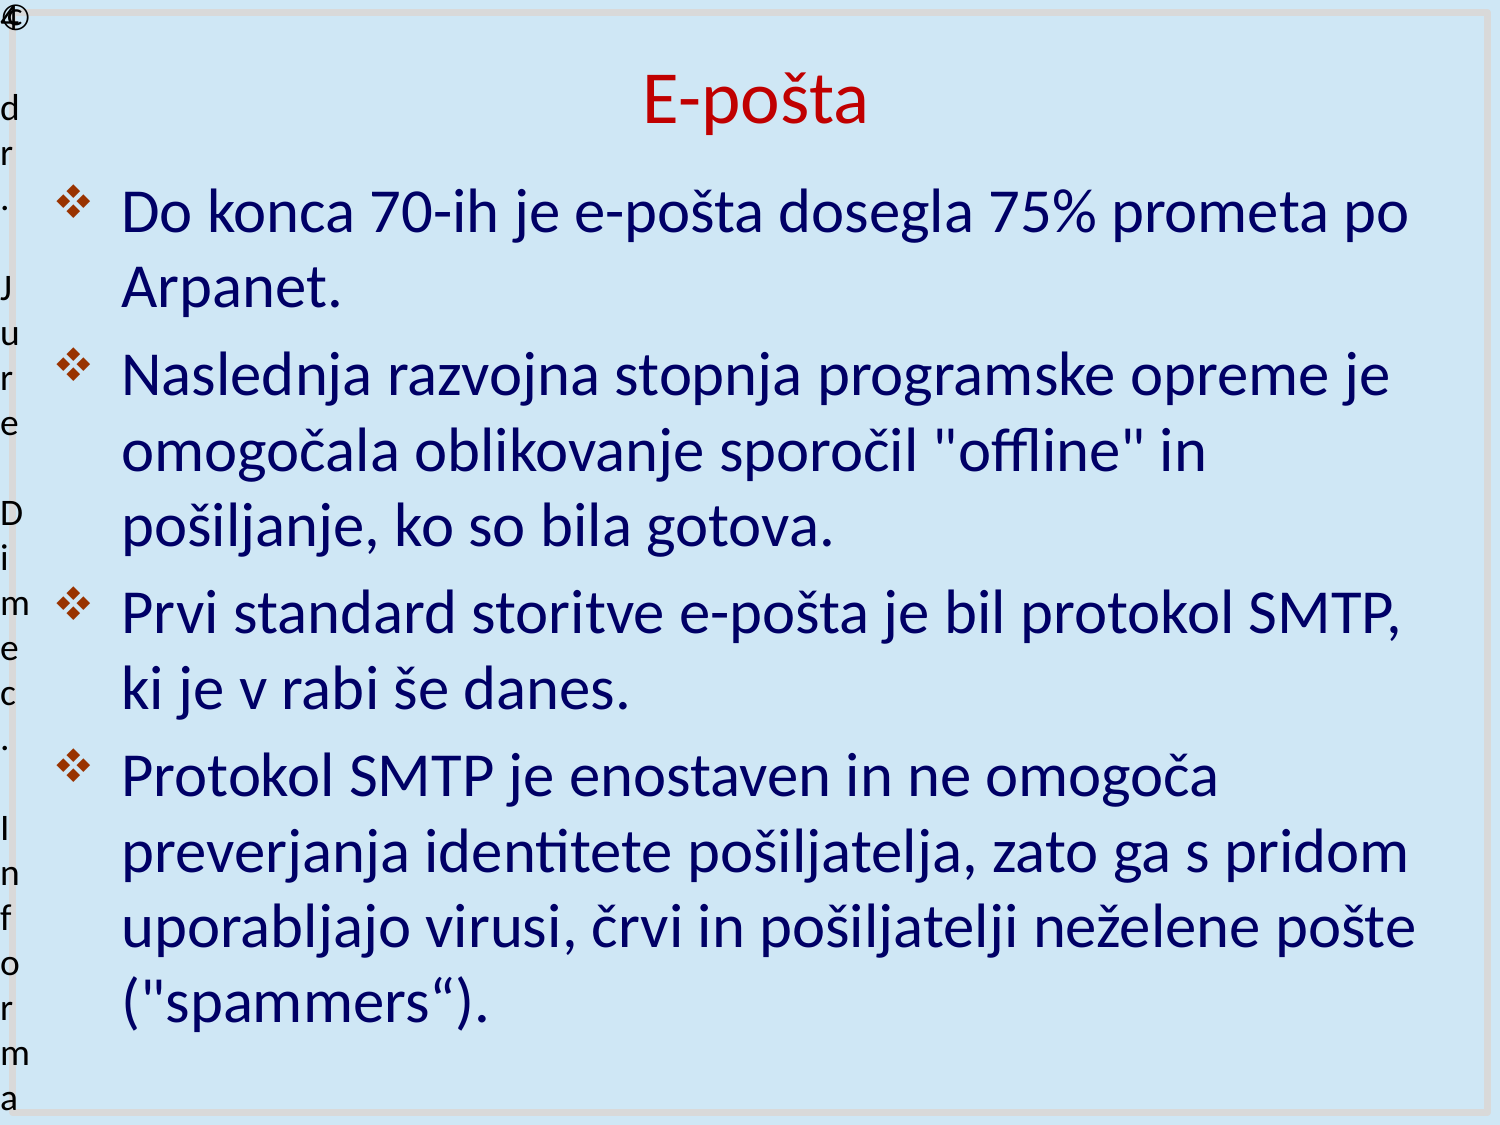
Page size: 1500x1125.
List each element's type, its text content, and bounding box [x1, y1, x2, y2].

list Do konca 70-ih je e-pošta dosegla 75% prometa po Arpanet. Naslednja razvojna stopnja programske opreme je omogočala oblikovanje sporočil "offline" in pošiljanje, ko so bila gotova. Prvi standard storitve e-pošta je bil protokol SMTP, ki je v rabi še danes. Protokol SMTP je enostaven in ne omogoča preverjanja identitete pošiljatelja, zato ga s pridom uporabljajo virusi, črvi in pošiljatelji neželene pošte ("spammers“). [37, 162, 1475, 1050]
title E-pošta [37, 37, 1475, 150]
